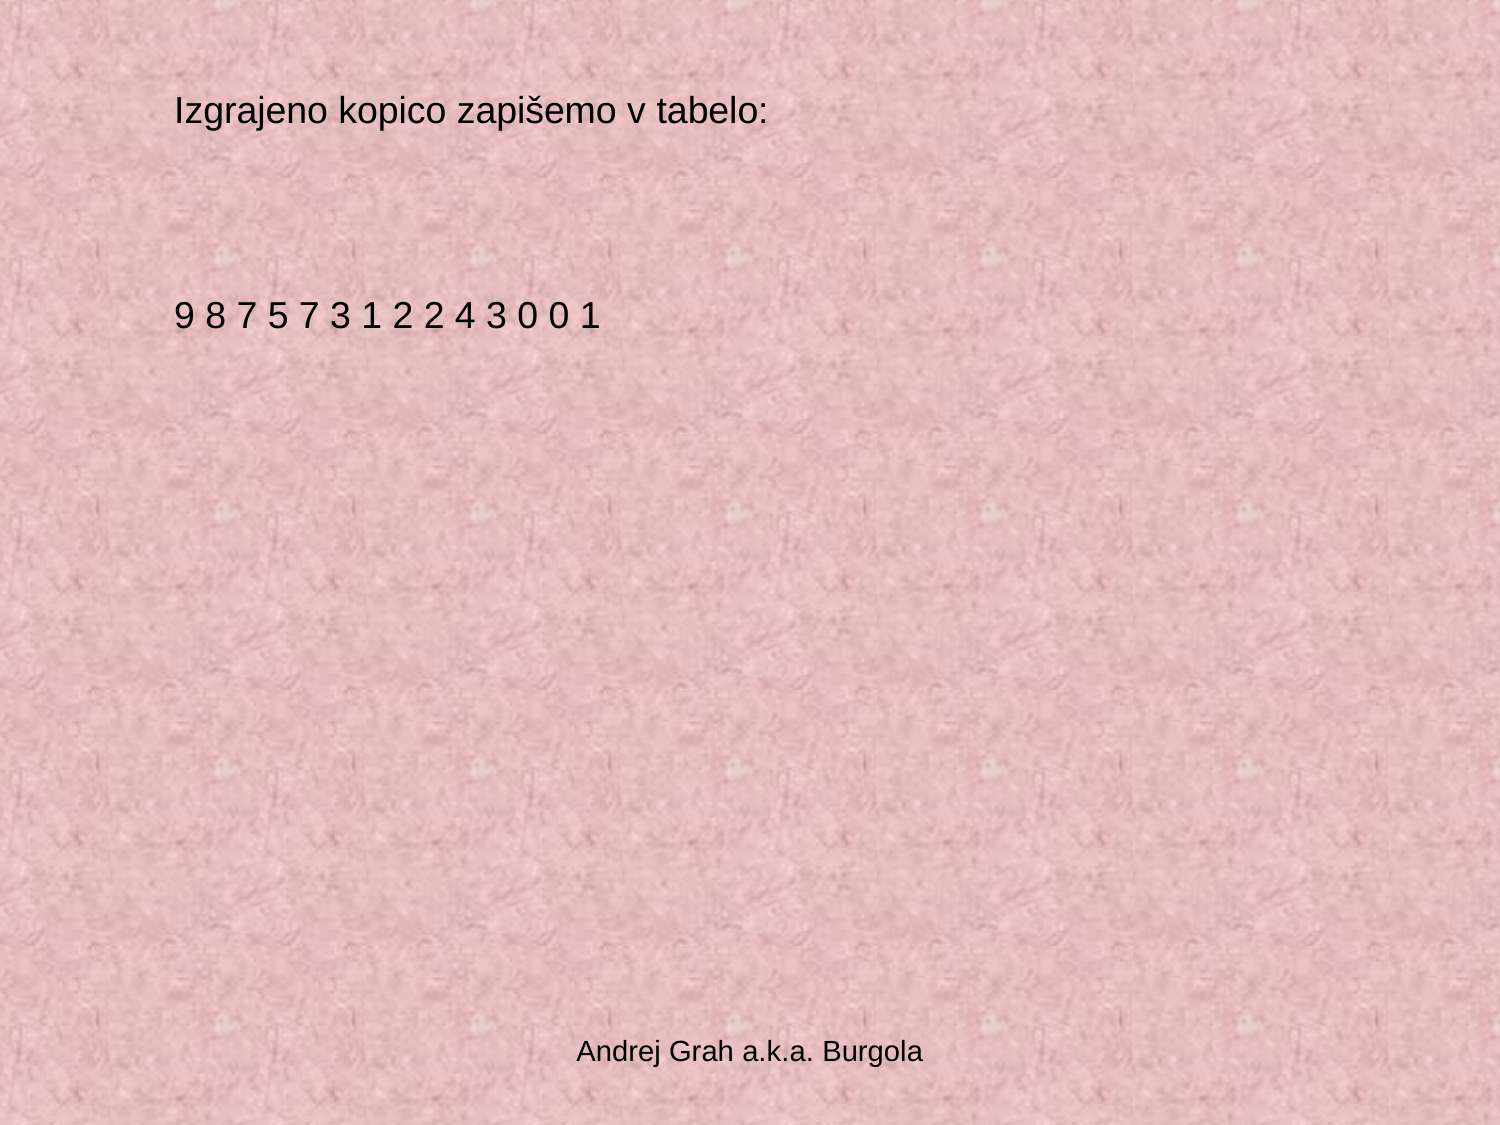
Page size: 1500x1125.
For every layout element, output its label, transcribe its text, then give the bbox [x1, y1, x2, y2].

text_box Izgrajeno kopico zapišemo v tabelo: 9 8 7 5 7 3 1 2 2 4 3 0 0 1 [159, 78, 1258, 344]
text_box Andrej Grah a.k.a. Burgola [512, 1024, 988, 1103]
picture [0, 0, 1500, 1125]
